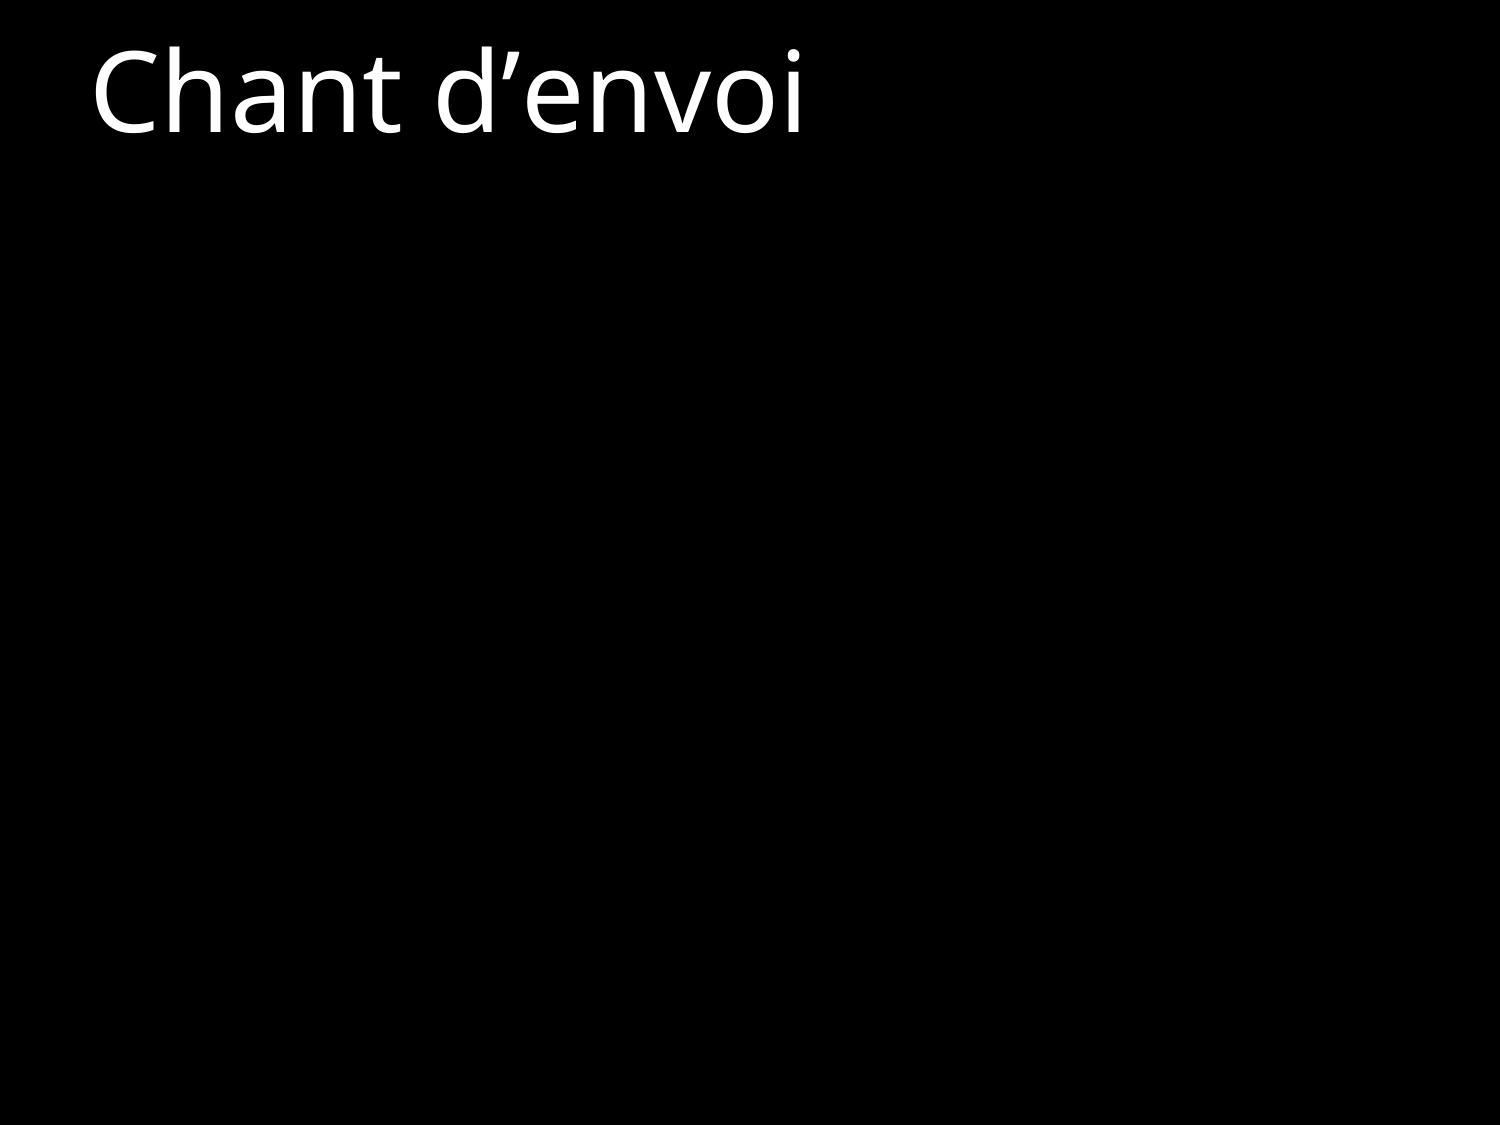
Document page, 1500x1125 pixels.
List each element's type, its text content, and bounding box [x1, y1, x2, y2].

list Chant d’envoi [75, 11, 1426, 1005]
